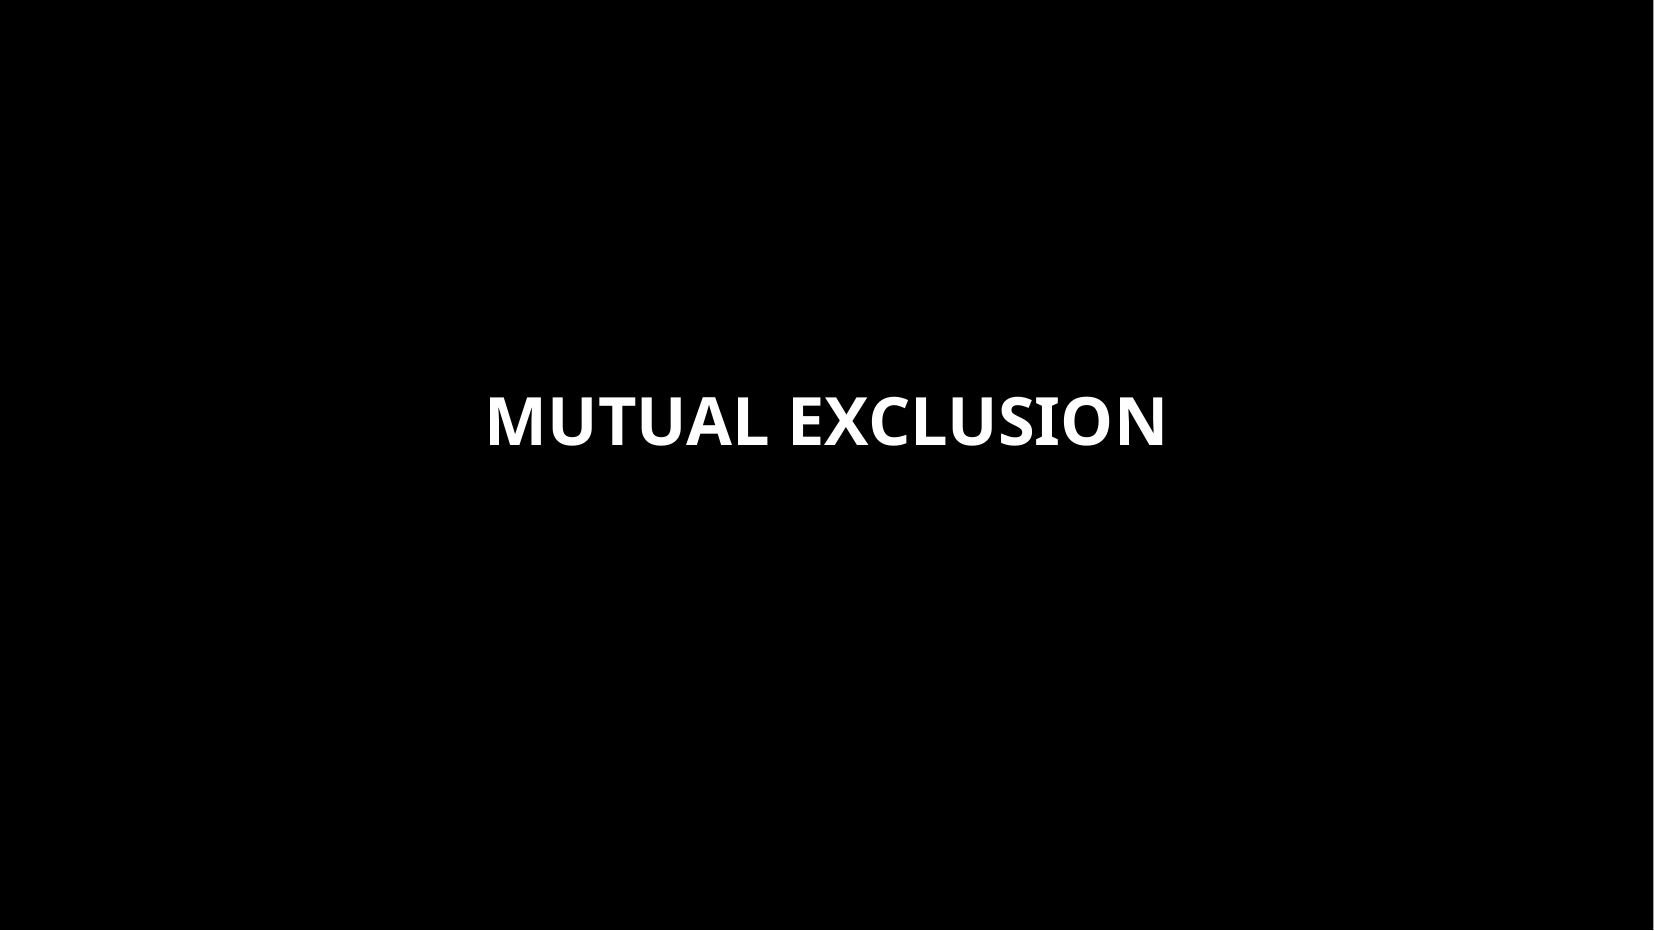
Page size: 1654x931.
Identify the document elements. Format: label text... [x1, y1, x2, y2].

subtitle MUTUAL EXCLUSION [82, 105, 1571, 825]
